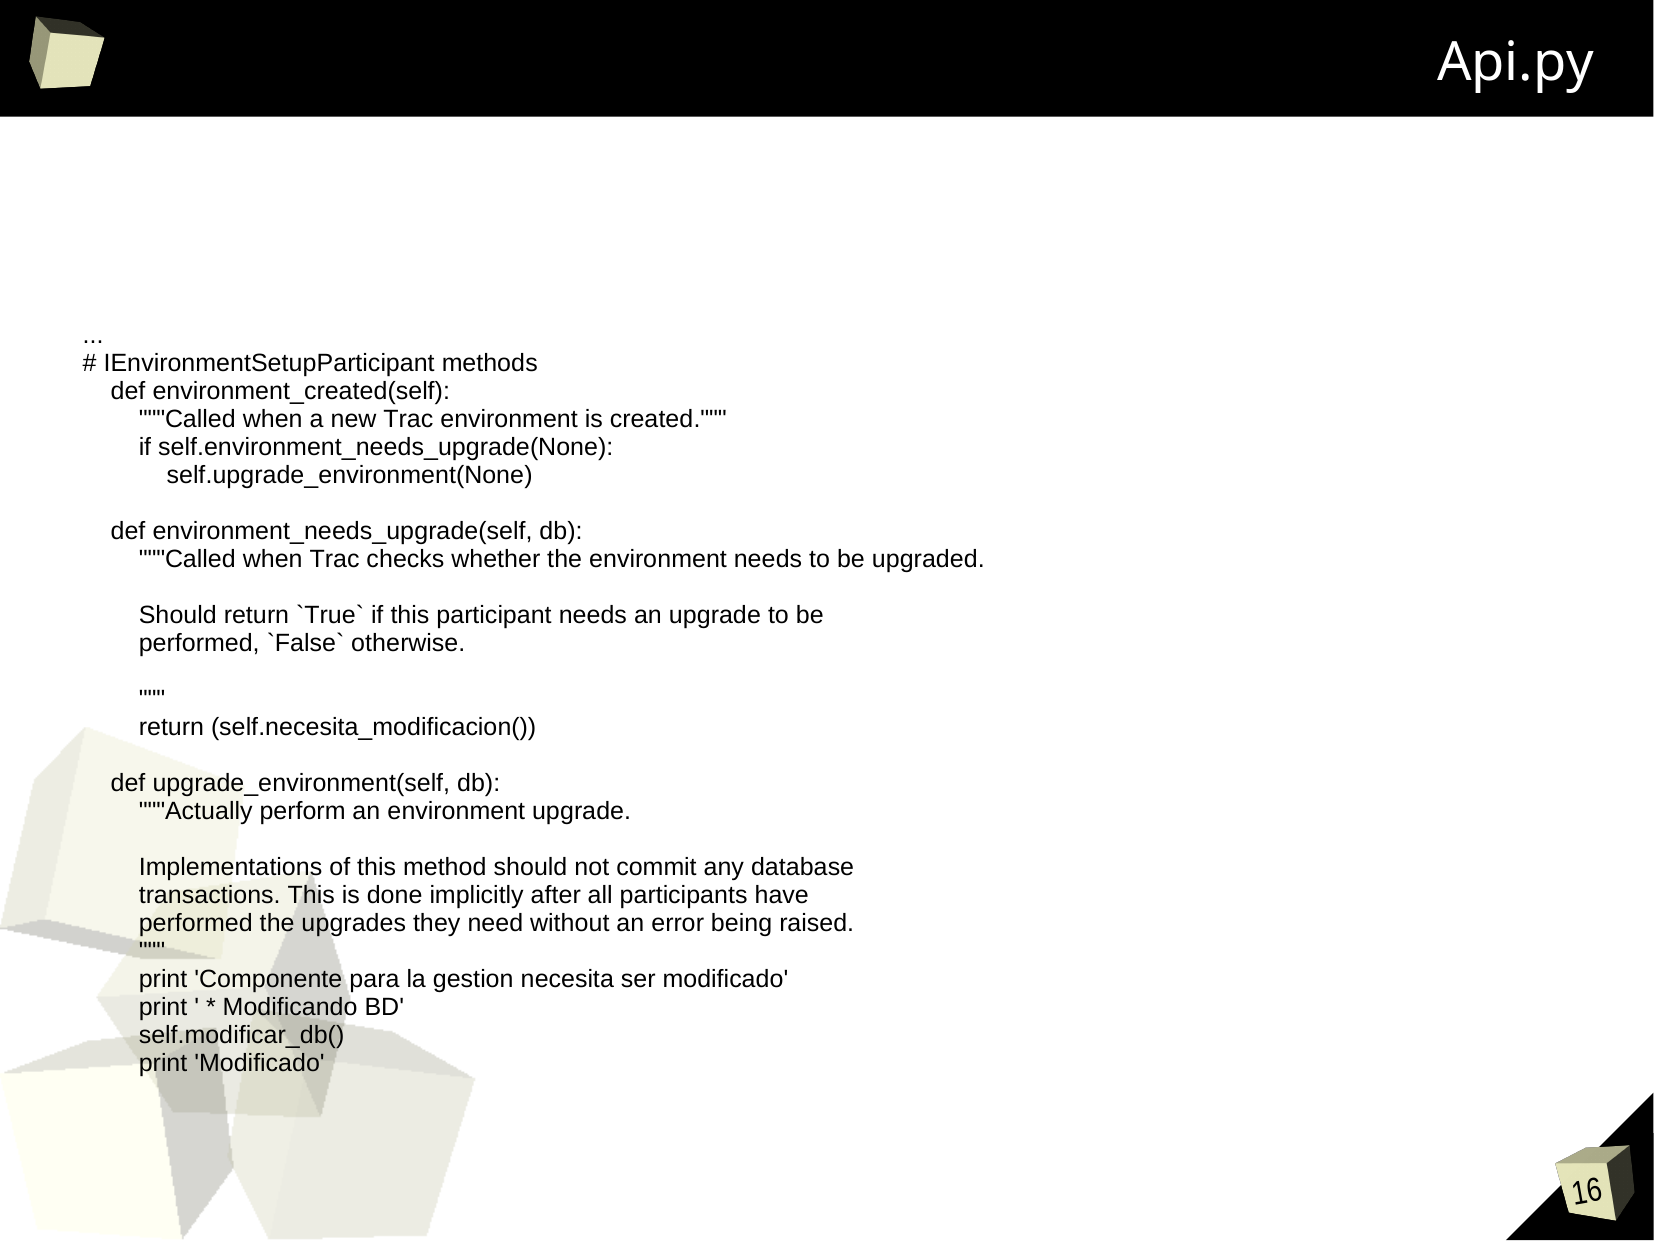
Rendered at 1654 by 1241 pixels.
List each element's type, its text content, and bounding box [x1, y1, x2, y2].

picture [0, 726, 477, 1241]
subtitle ... # IEnvironmentSetupParticipant methods def environment_created(self): """Called when a new Trac environment is created.""" if self.environment_needs_upgrade(None): self.upgrade_environment(None) def environment_needs_upgrade(self, db): """Called when Trac checks whether the environment needs to be upgraded. Should return `True` if this participant needs an upgrade to be performed, `False` otherwise. """ return (self.necesita_modificacion()) def upgrade_environment(self, db): """Actually perform an environment upgrade. Implementations of this method should not commit any database transactions. This is done implicitly after all participants have performed the upgrades they need without an error being raised. """ print 'Componente para la gestion necesita ser modificado' print ' * Modificando BD' self.modificar_db() print 'Modificado' [82, 297, 1571, 1101]
title Api.py [118, 0, 1595, 119]
